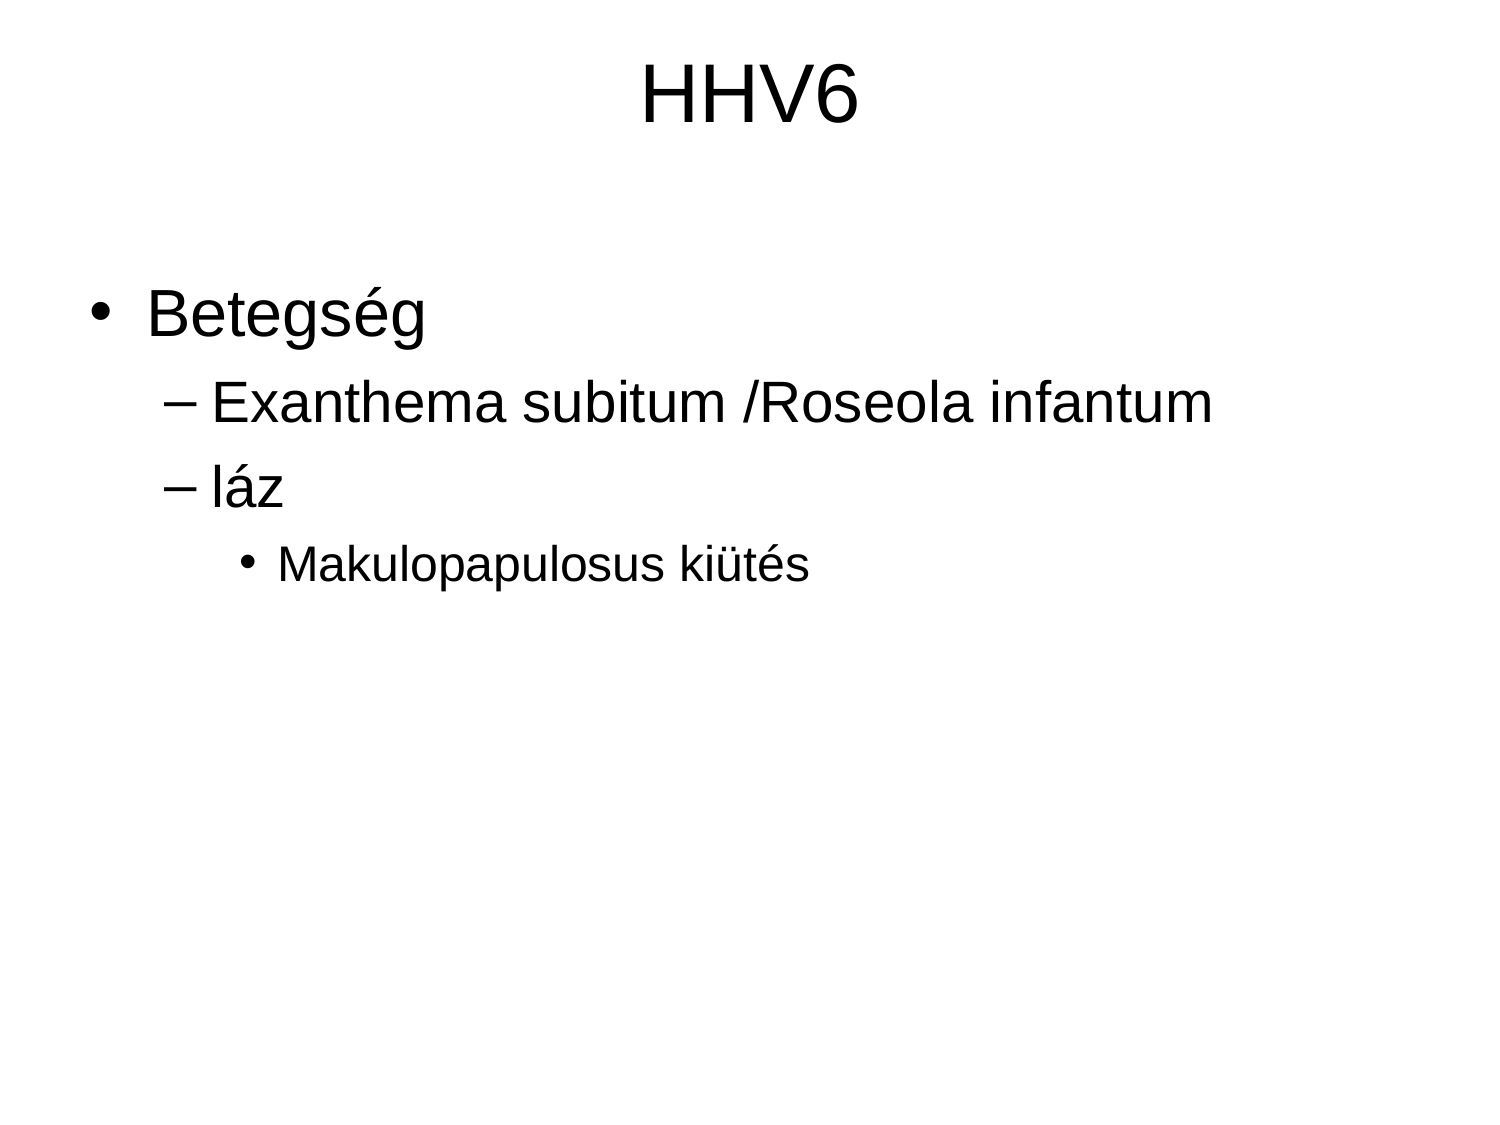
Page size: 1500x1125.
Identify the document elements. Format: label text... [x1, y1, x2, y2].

title HHV6 [75, 31, 1426, 247]
list Betegség Exanthema subitum /Roseola infantum láz Makulopapulosus kiütés [75, 262, 1426, 1005]
